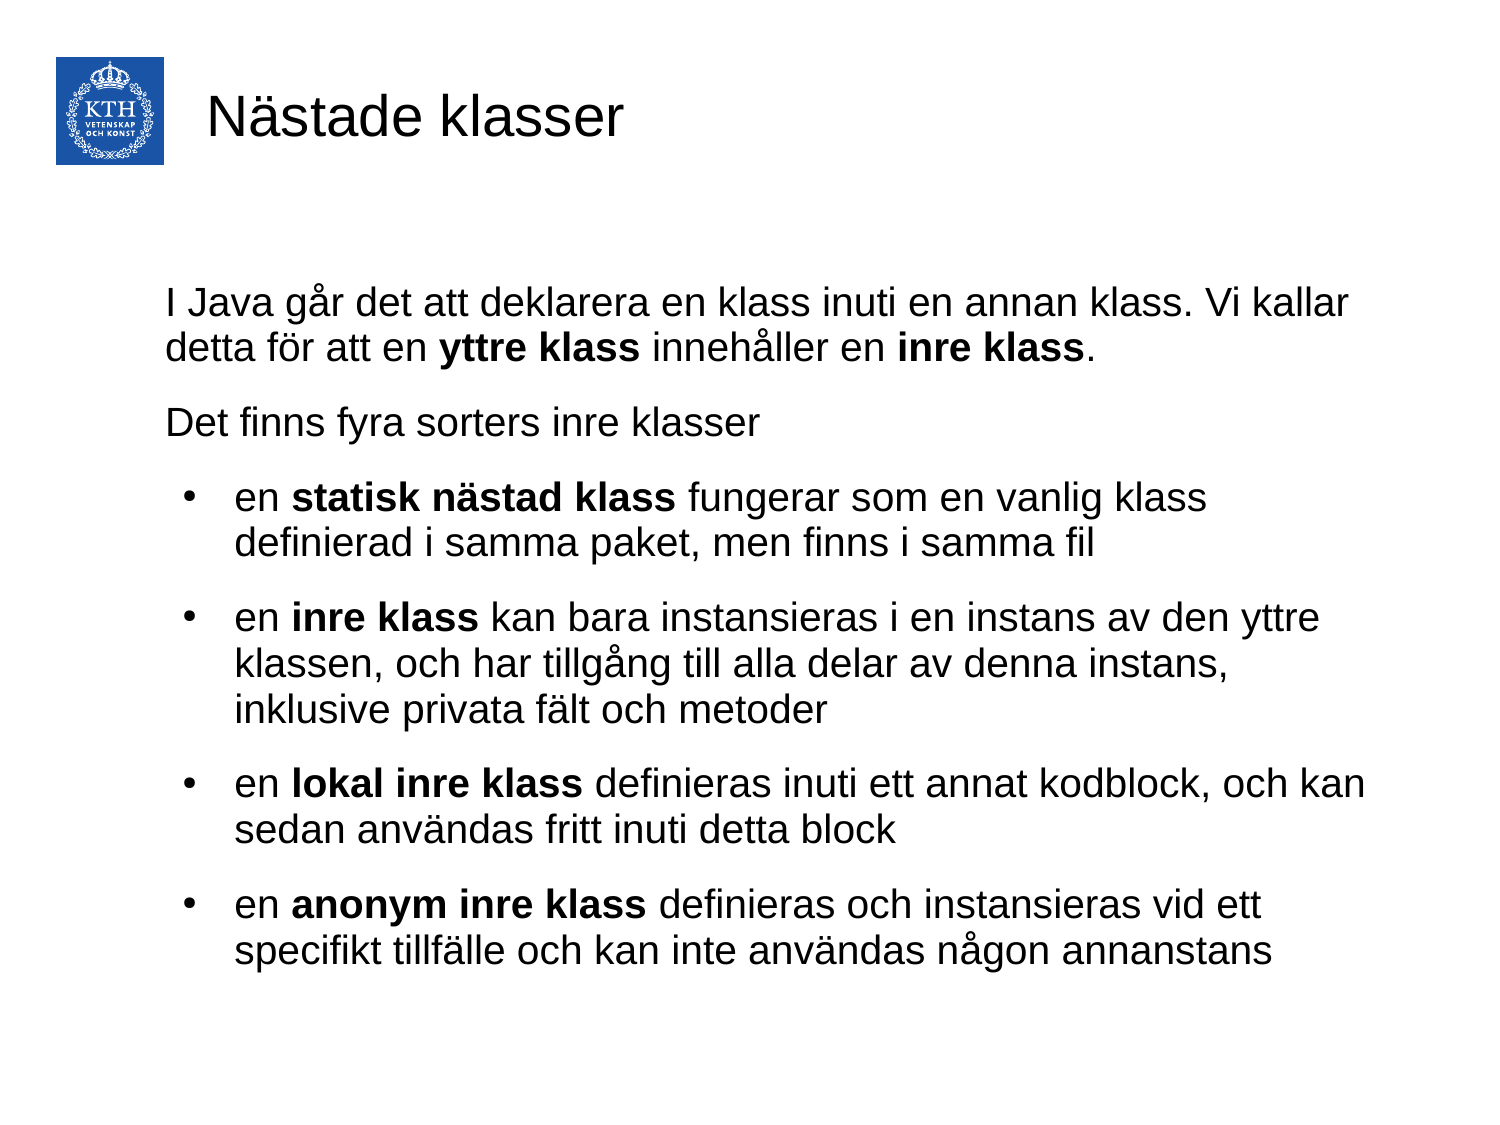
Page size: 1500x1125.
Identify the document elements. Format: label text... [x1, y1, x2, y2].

title Nästade klasser [206, 61, 1345, 171]
list I Java går det att deklarera en klass inuti en annan klass. Vi kallar detta för att en yttre klass innehåller en inre klass. Det finns fyra sorters inre klasser en statisk nästad klass fungerar som en vanlig klass definierad i samma paket, men finns i samma fil en inre klass kan bara instansieras i en instans av den yttre klassen, och har tillgång till alla delar av denna instans, inklusive privata fält och metoder en lokal inre klass definieras inuti ett annat kodblock, och kan sedan användas fritt inuti detta block en anonym inre klass definieras och instansieras vid ett specifikt tillfälle och kan inte användas någon annanstans [165, 278, 1381, 976]
